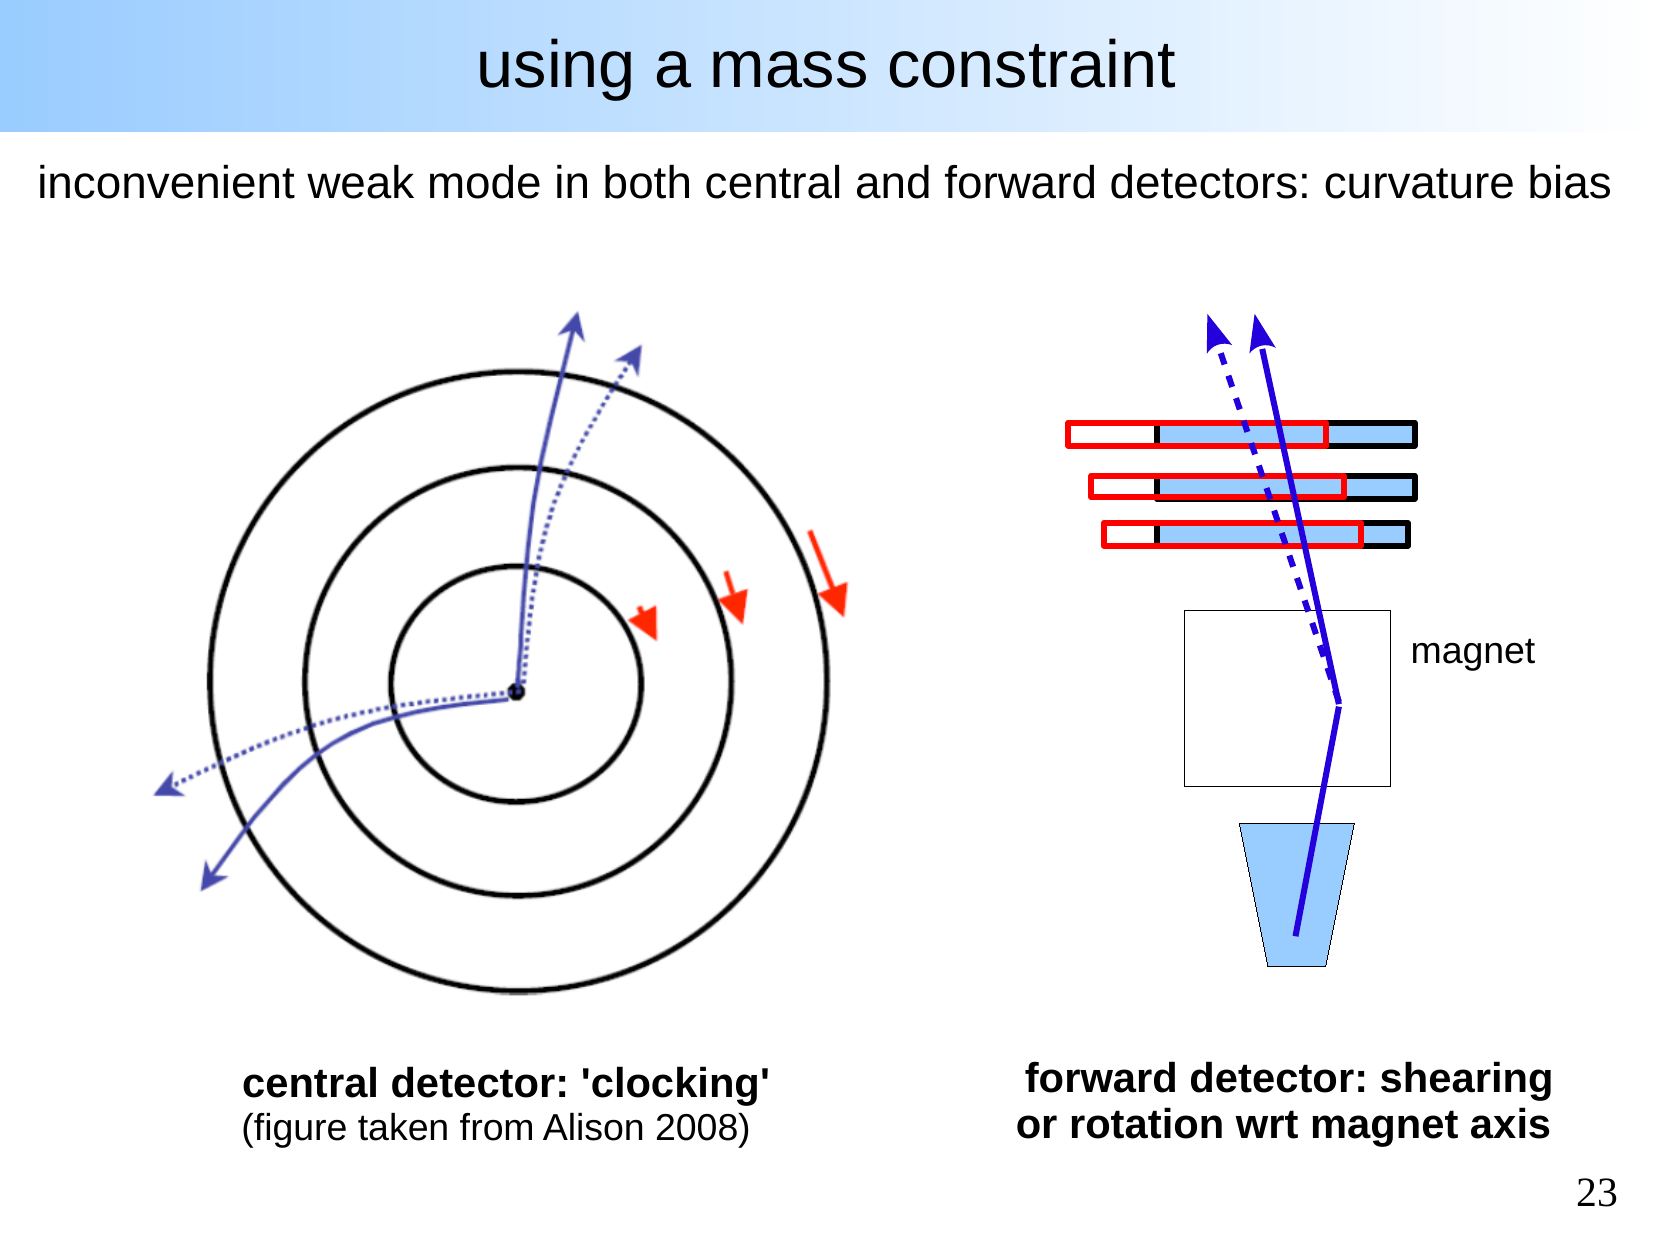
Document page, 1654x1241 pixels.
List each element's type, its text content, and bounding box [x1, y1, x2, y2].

text_box [1347, 475, 1415, 499]
text_box magnet [1395, 622, 1551, 680]
title using a mass constraint [82, 19, 1571, 108]
text_box [1156, 526, 1300, 543]
text_box [1283, 426, 1323, 443]
text_box forward detector: shearing or rotation wrt magnet axis [988, 1046, 1591, 1155]
text_box [1239, 823, 1355, 967]
text_box [1156, 479, 1290, 494]
text_box [1364, 522, 1408, 546]
text_box [1304, 526, 1358, 543]
text_box [1294, 479, 1341, 494]
picture [146, 299, 865, 1007]
list inconvenient weak mode in both central and forward detectors: curvature bias [37, 156, 1654, 251]
text_box [1329, 422, 1415, 446]
text_box central detector: 'clocking' (figure taken from Alison 2008) [226, 1052, 786, 1157]
text_box [1157, 426, 1279, 443]
